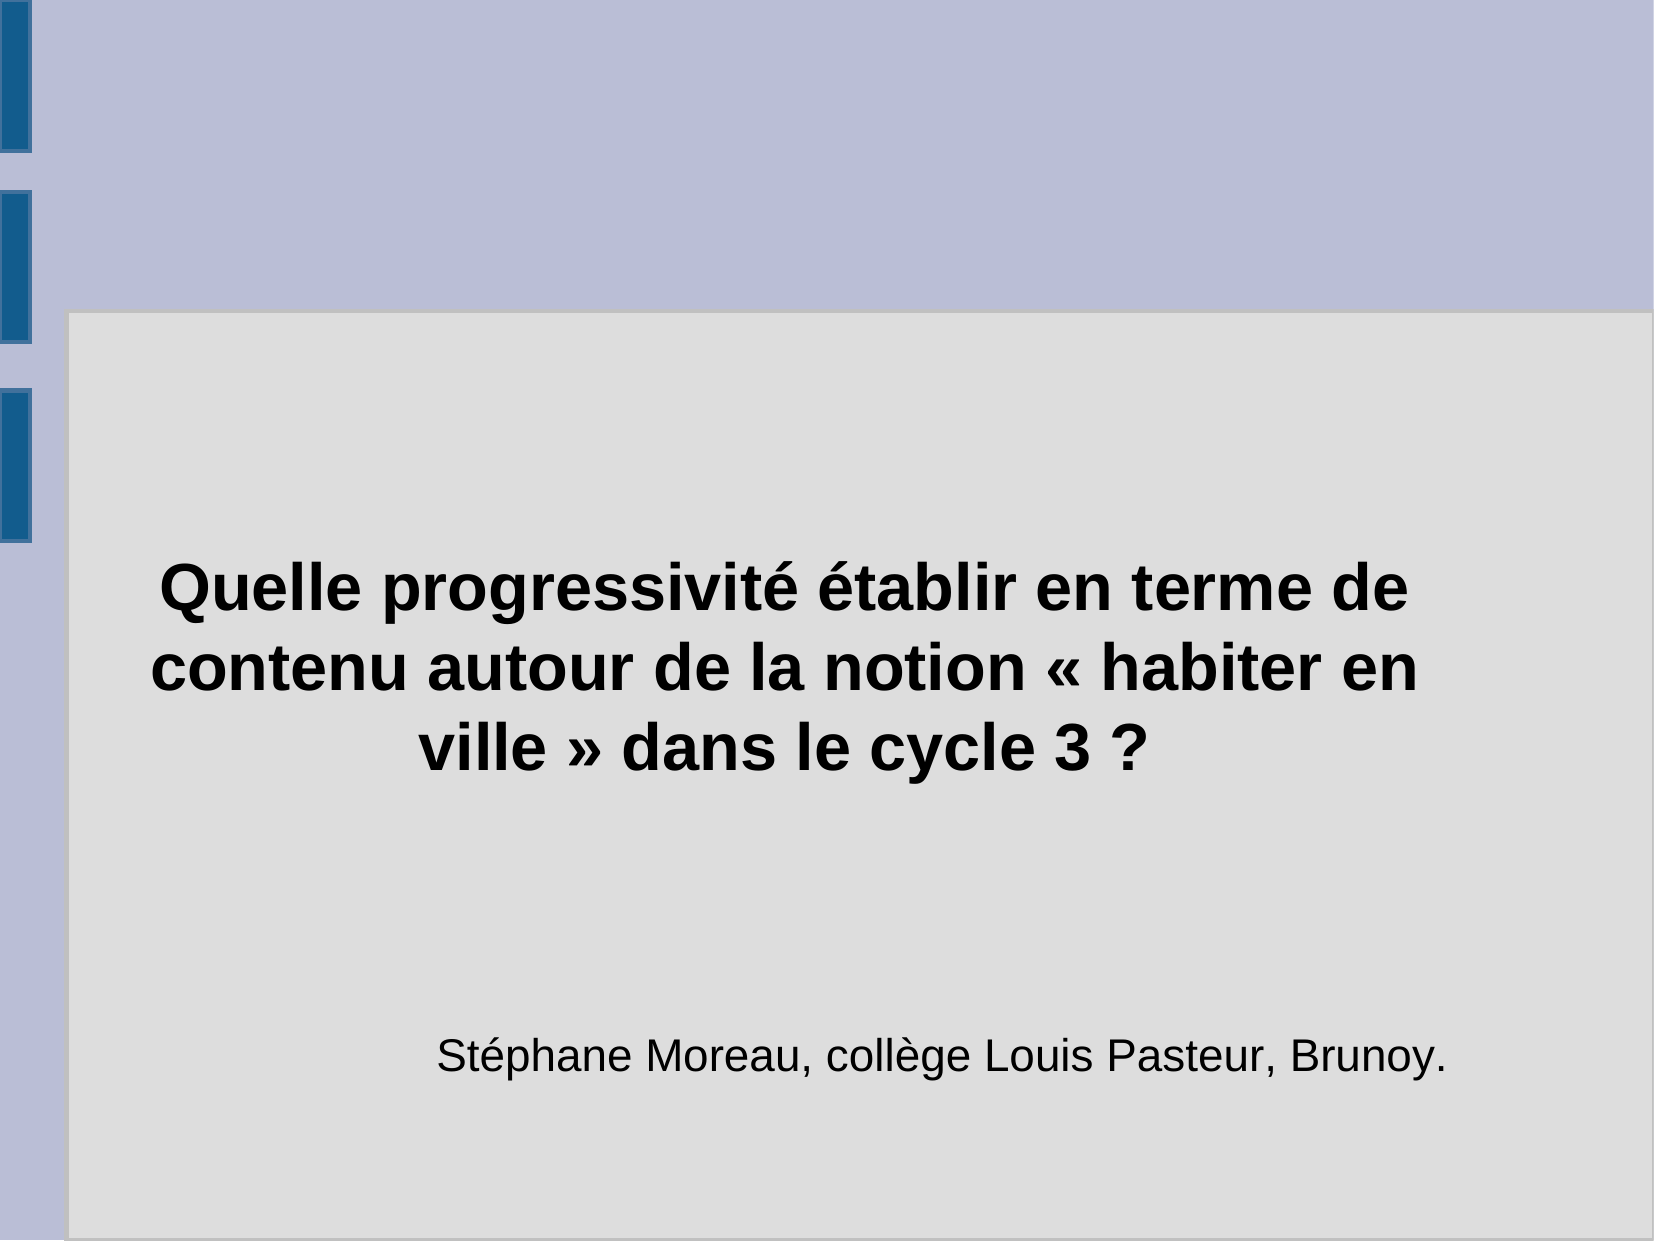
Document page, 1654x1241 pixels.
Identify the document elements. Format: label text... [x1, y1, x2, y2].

list Quelle progressivité établir en terme de contenu autour de la notion « habiter en ville » dans le cycle 3 ? Stéphane Moreau, collège Louis Pasteur, Brunoy. [121, 344, 1534, 1127]
